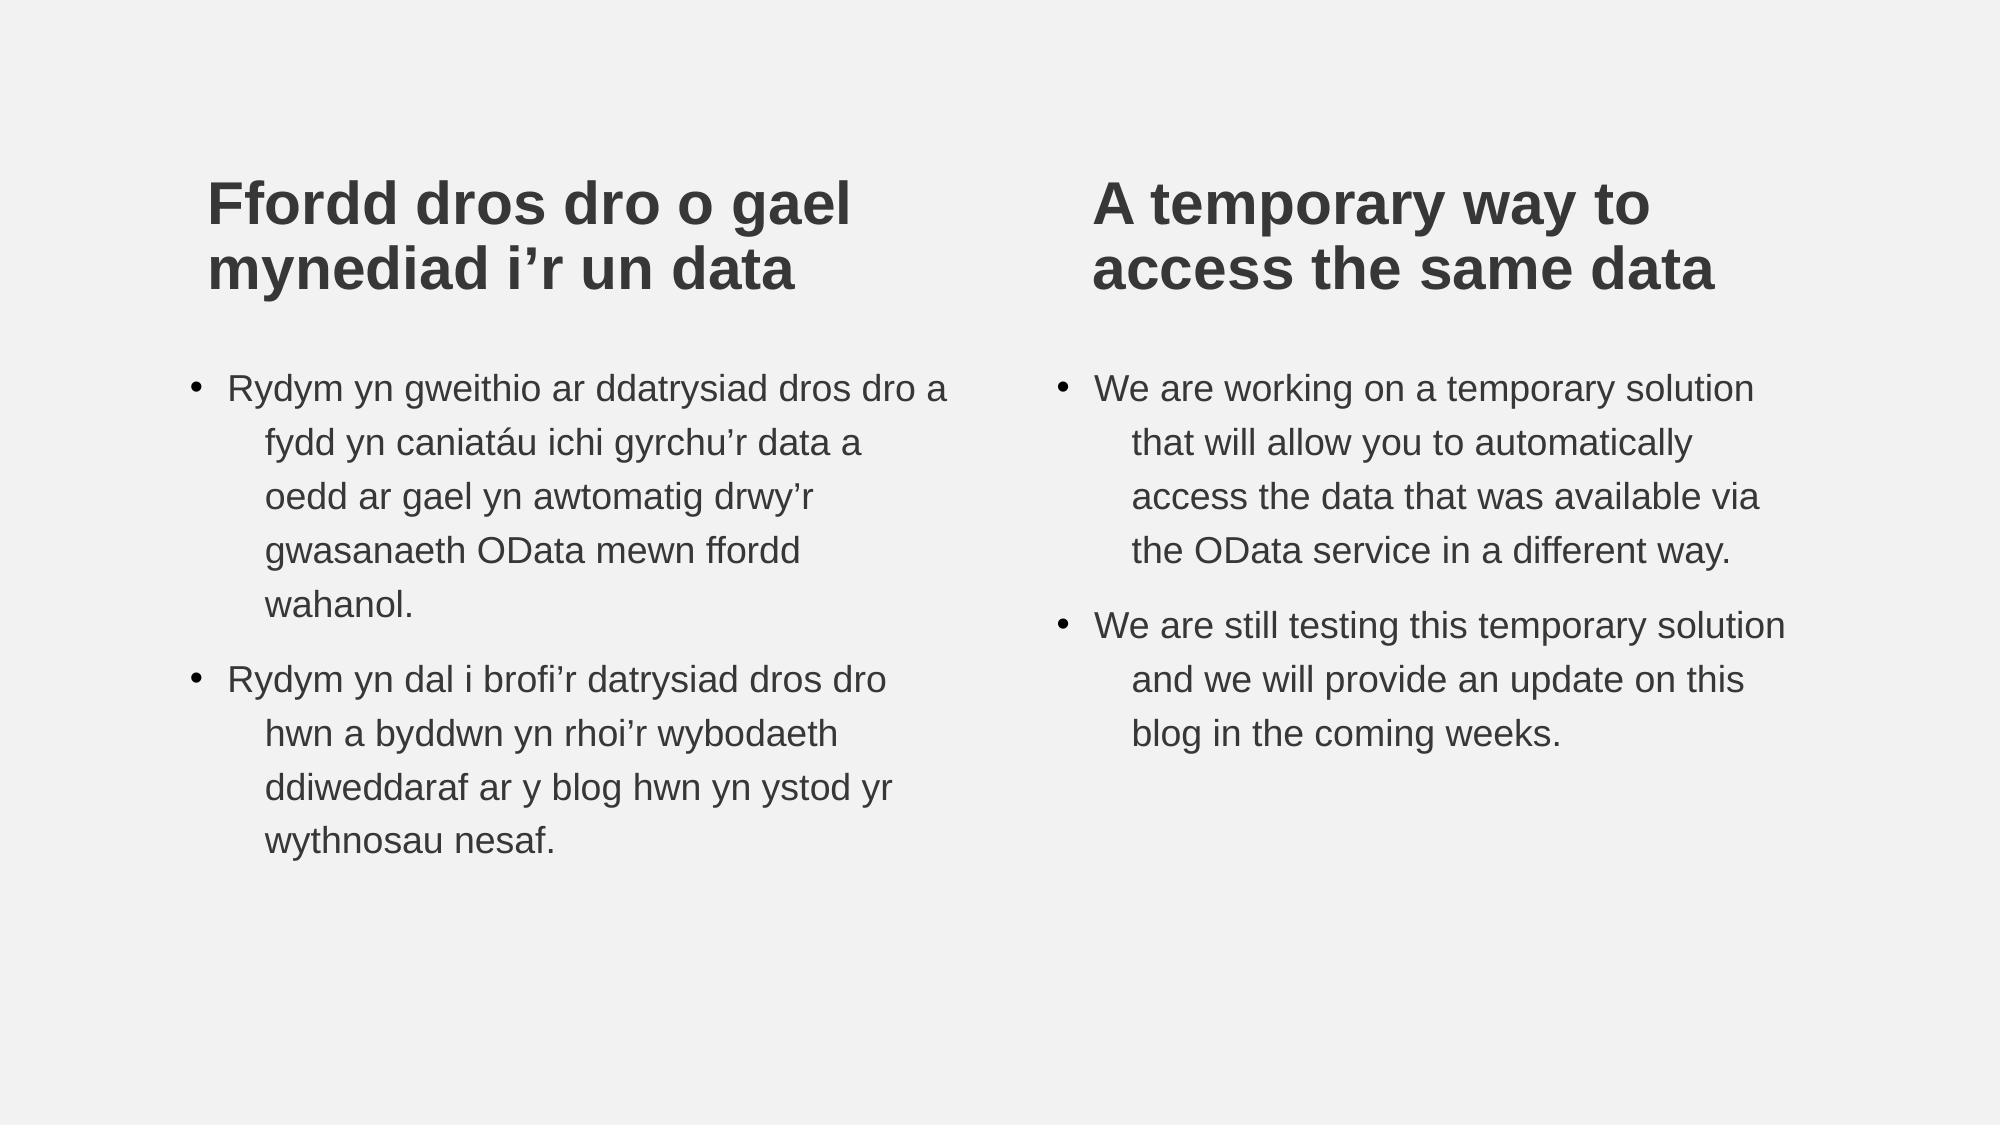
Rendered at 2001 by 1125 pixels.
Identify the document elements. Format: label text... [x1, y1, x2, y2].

text_box Ffordd dros dro o gael mynediad i’r un data [192, 82, 982, 311]
list We are working on a temporary solution that will allow you to automatically access the data that was available via the OData service in a different way. We are still testing this temporary solution and we will provide an update on this blog in the coming weeks. [1041, 347, 1831, 965]
title A temporary way to access the same data [1077, 153, 1831, 311]
list Rydym yn gweithio ar ddatrysiad dros dro a fydd yn caniatáu ichi gyrchu’r data a oedd ar gael yn awtomatig drwy’r gwasanaeth OData mewn ffordd wahanol. Rydym yn dal i brofi’r datrysiad dros dro hwn a byddwn yn rhoi’r wybodaeth ddiweddaraf ar y blog hwn yn ystod yr wythnosau nesaf. [174, 347, 964, 965]
